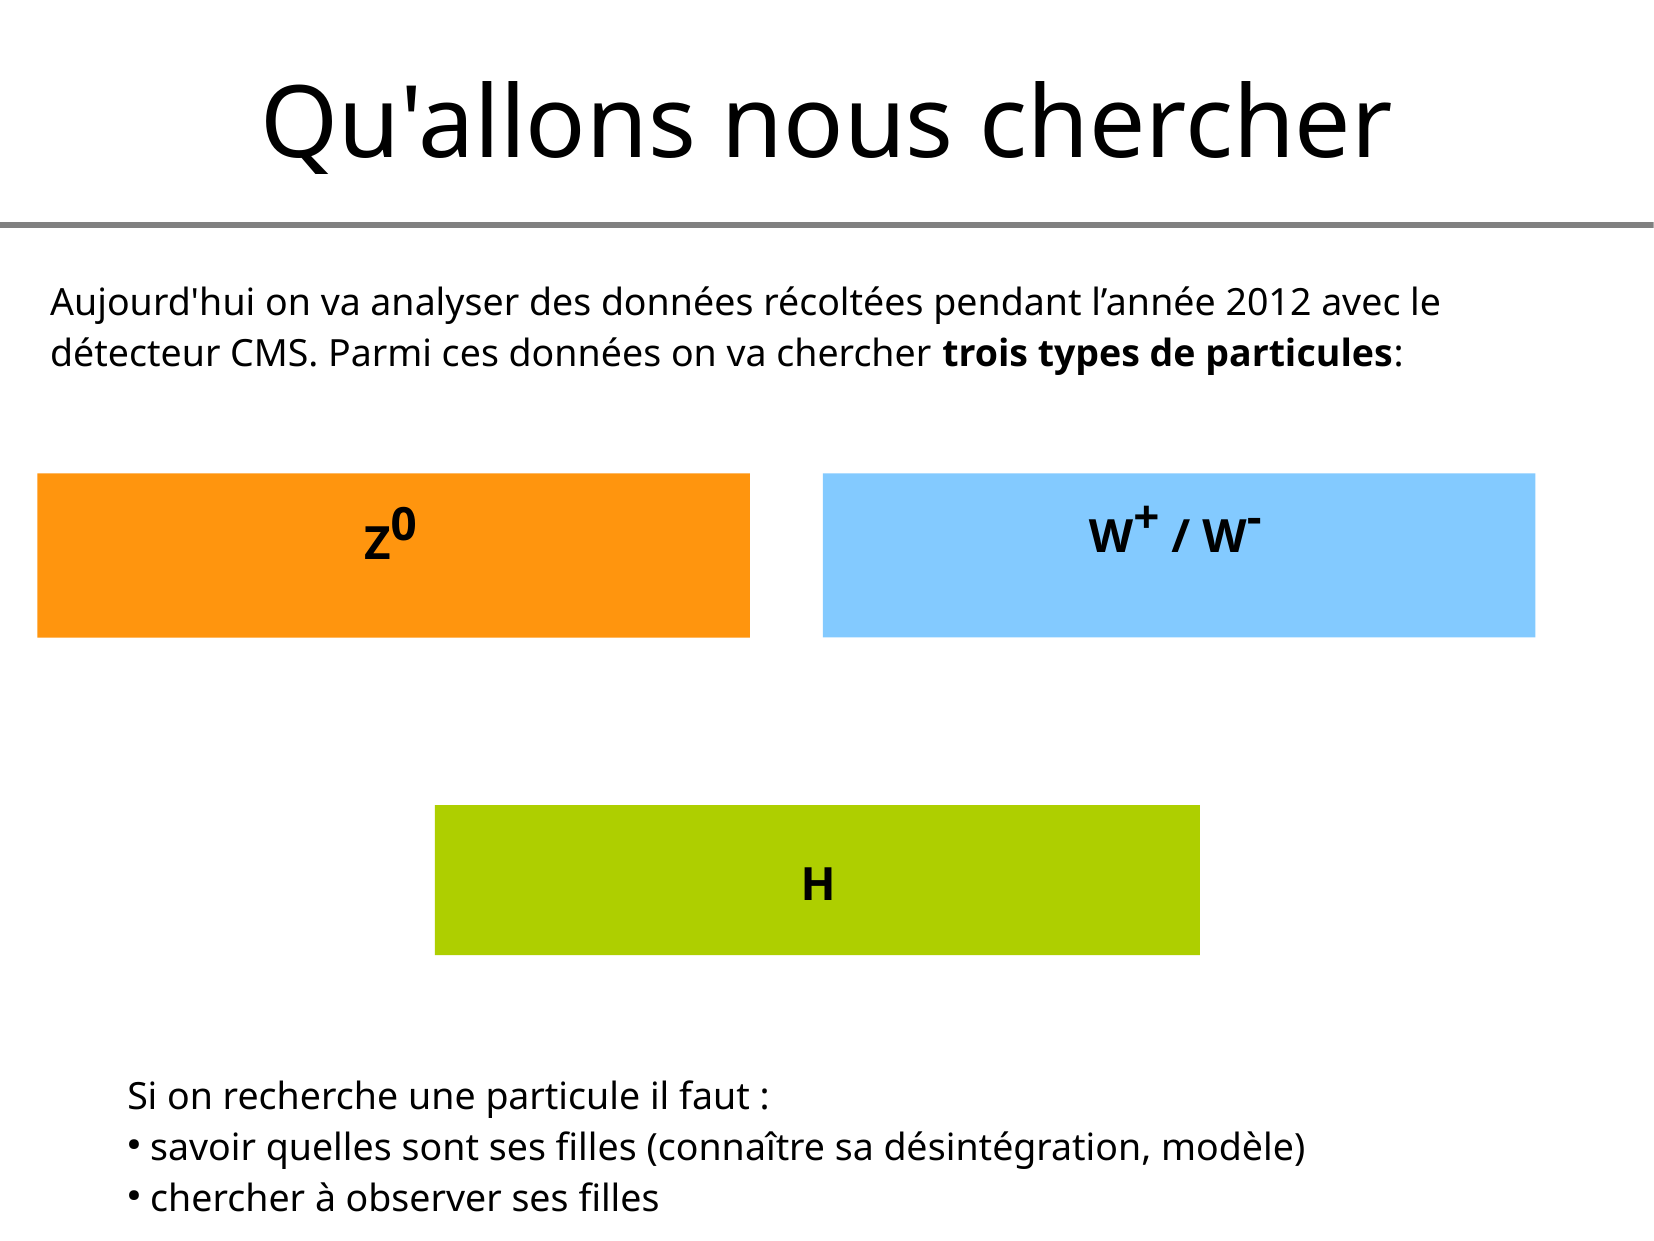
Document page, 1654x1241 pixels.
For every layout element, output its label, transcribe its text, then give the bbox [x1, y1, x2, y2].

text_box [37, 473, 750, 483]
text_box Qu'allons nous chercher [0, 43, 1654, 173]
text_box Si on recherche une particule il faut : savoir quelles sont ses filles (connaître sa désintégration, modèle) chercher à observer ses filles [112, 1061, 1388, 1206]
text_box Aujourd'hui on va analyser des données récoltées pendant l’année 2012 avec le détecteur CMS. Parmi ces données on va chercher trois types de particules: [35, 267, 1573, 370]
text_box [822, 473, 1536, 638]
text_box [37, 615, 750, 638]
text_box W+ / W- [825, 477, 1538, 565]
text_box Z0 [37, 483, 756, 615]
text_box [434, 805, 1200, 956]
text_box H [461, 844, 1175, 913]
